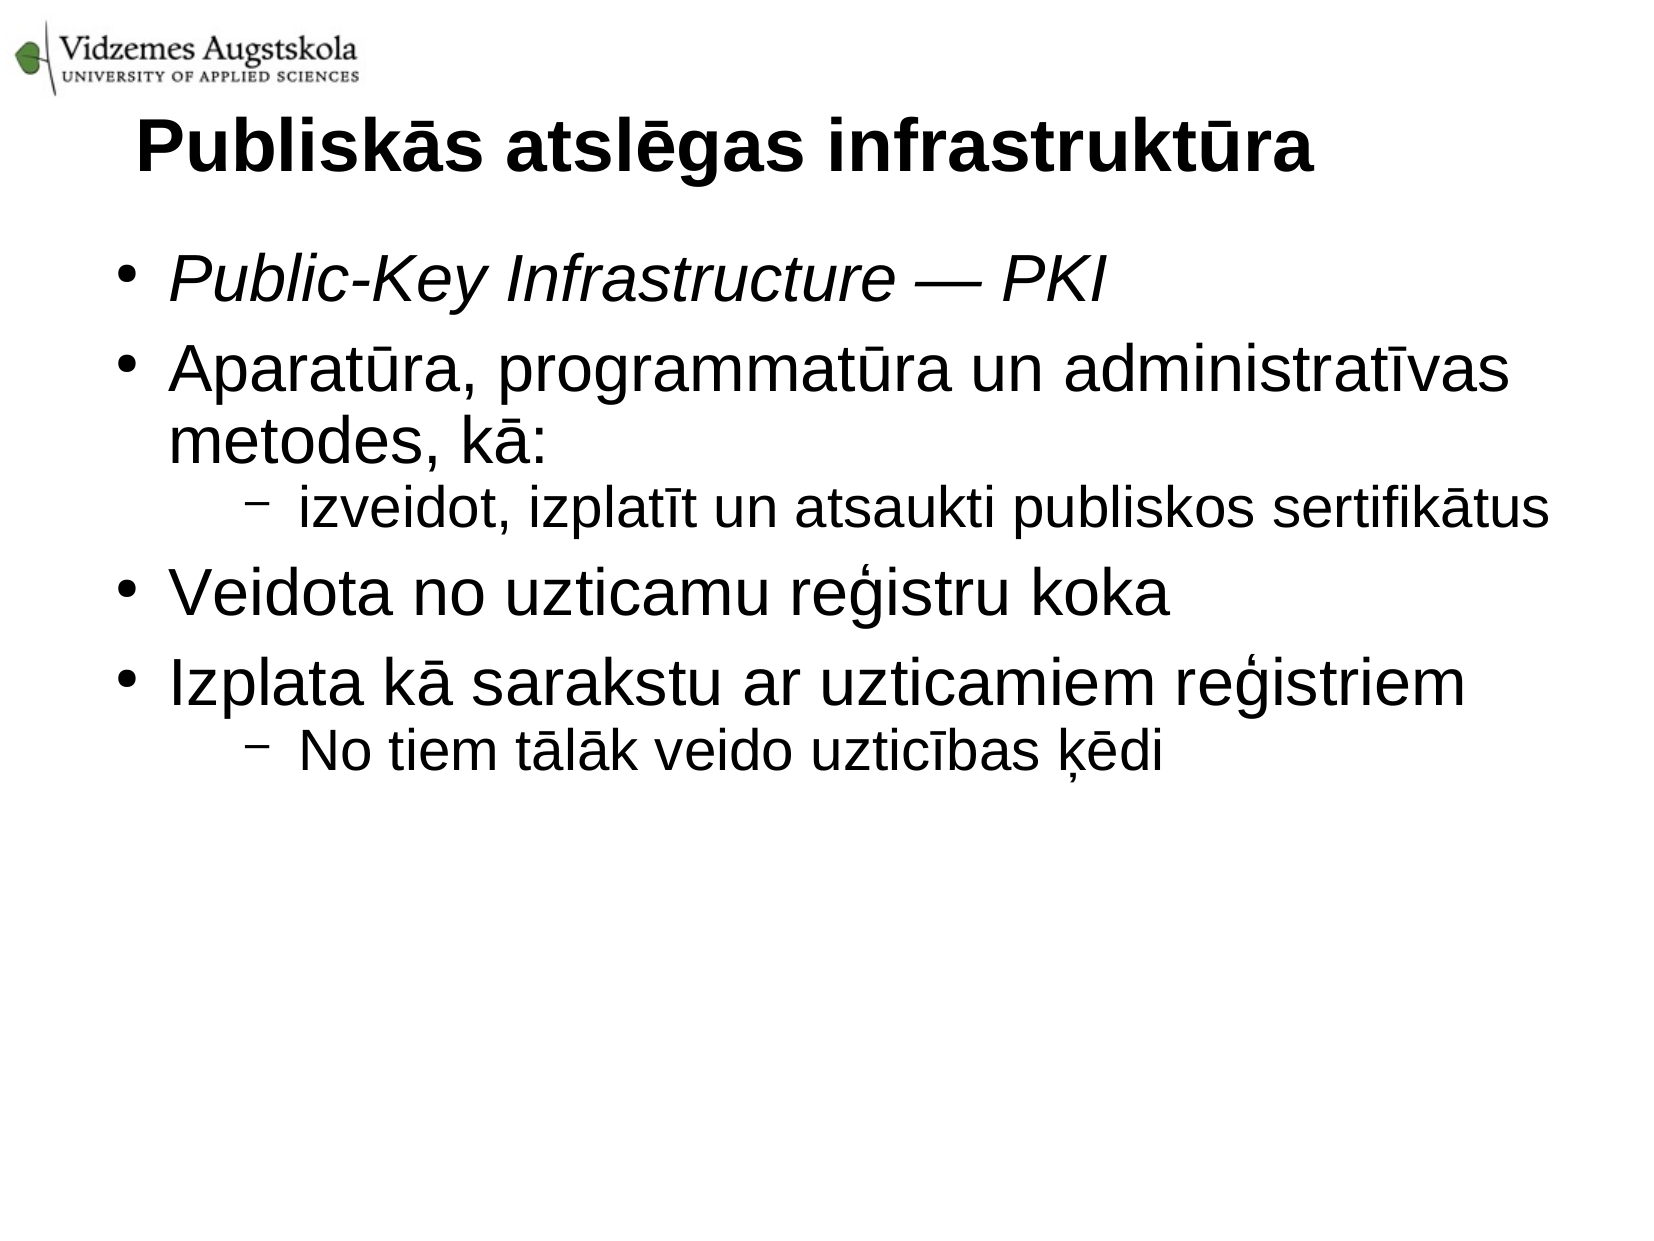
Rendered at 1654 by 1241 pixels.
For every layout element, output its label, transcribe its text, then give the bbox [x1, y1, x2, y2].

picture [5, 2, 368, 113]
list Public-Key Infrastructure — PKI Aparatūra, programmatūra un administratīvas metodes, kā: izveidot, izplatīt un atsaukti publiskos sertifikātus Veidota no uzticamu reģistru koka Izplata kā sarakstu ar uzticamiem reģistriem No tiem tālāk veido uzticības ķēdi [82, 236, 1569, 1107]
title Publiskās atslēgas infrastruktūra [94, 96, 1512, 195]
